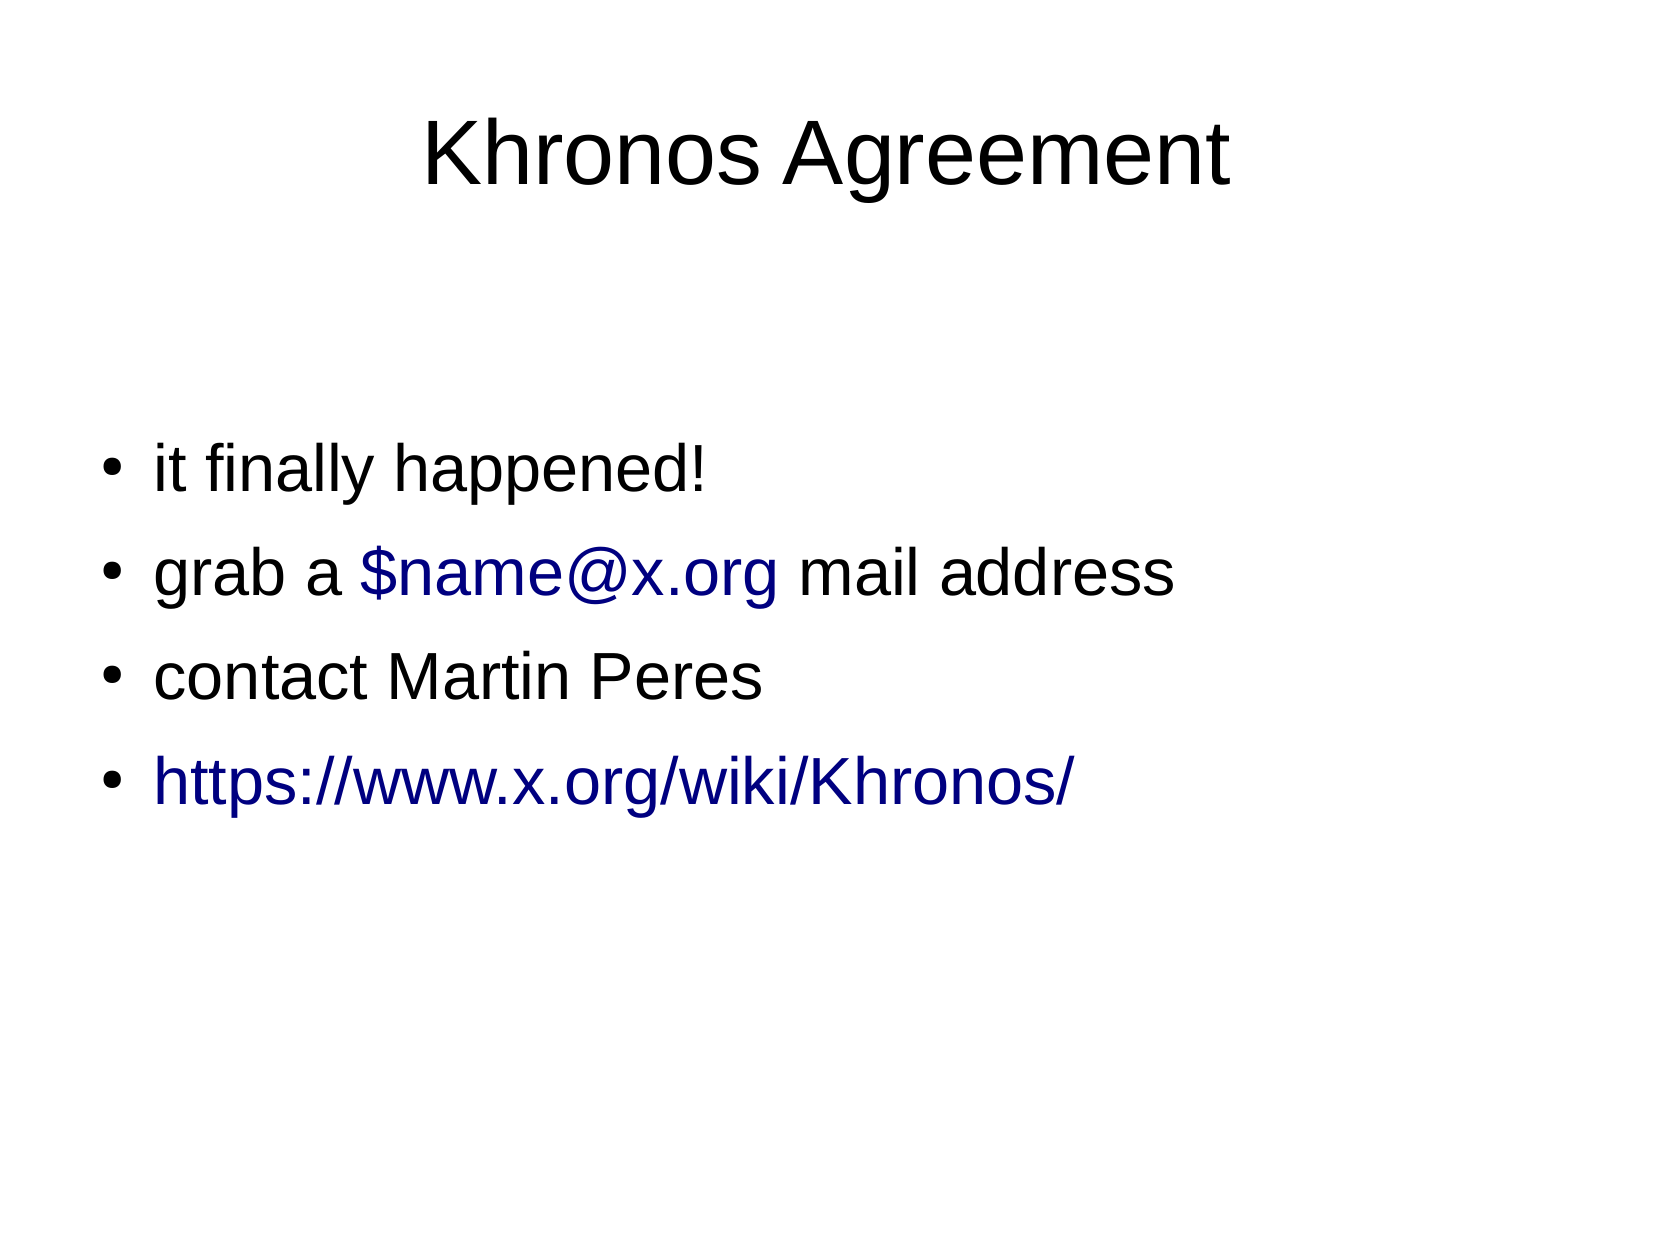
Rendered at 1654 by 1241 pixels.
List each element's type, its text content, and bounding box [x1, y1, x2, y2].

list it finally happened! grab a $name@x.org mail address contact Martin Peres https://www.x.org/wiki/Khronos/ [82, 431, 1571, 1021]
title Khronos Agreement [82, 49, 1571, 257]
